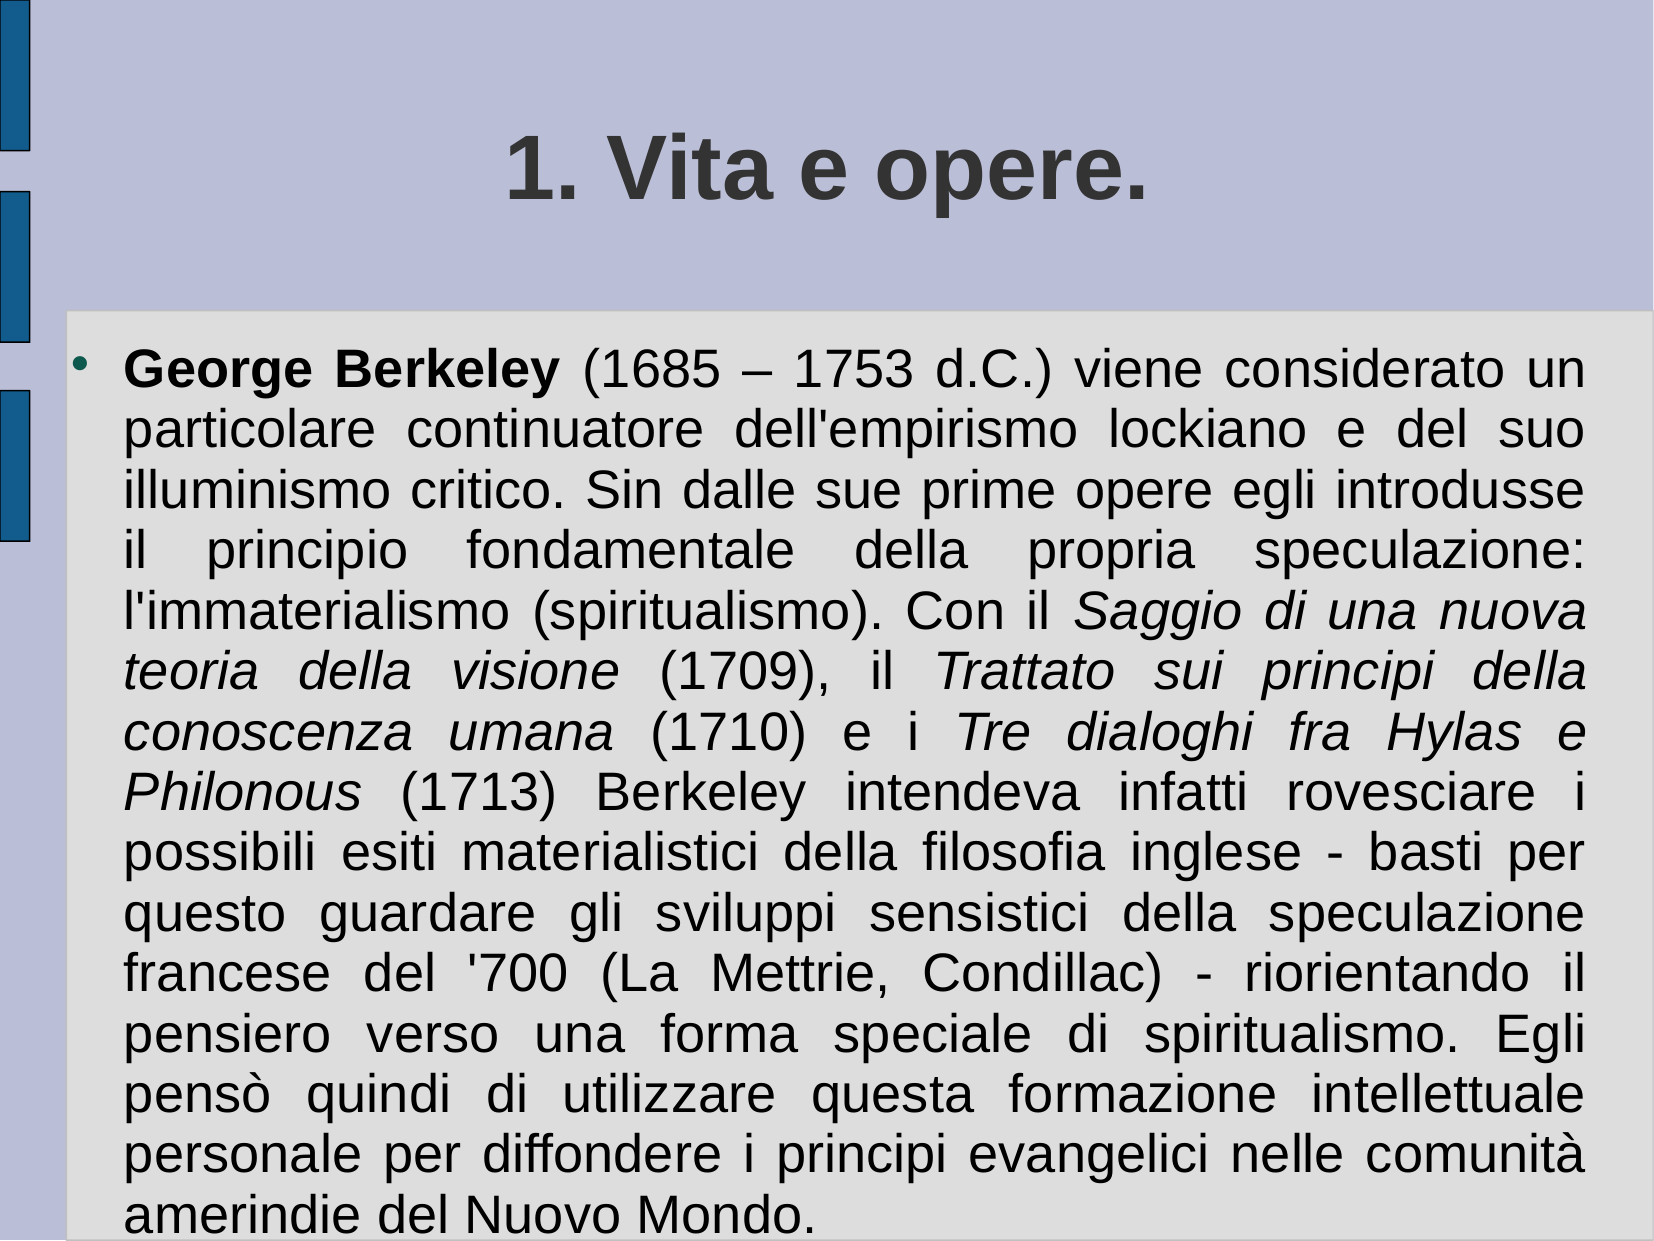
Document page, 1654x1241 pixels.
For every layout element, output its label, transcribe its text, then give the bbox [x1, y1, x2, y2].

list George Berkeley (1685 – 1753 d.C.) viene considerato un particolare continuatore dell'empirismo lockiano e del suo illuminismo critico. Sin dalle sue prime opere egli introdusse il principio fondamentale della propria speculazione: l'immaterialismo (spiritualismo). Con il Saggio di una nuova teoria della visione (1709), il Trattato sui principi della conoscenza umana (1710) e i Tre dialoghi fra Hylas e Philonous (1713) Berkeley intendeva infatti rovesciare i possibili esiti materialistici della filosofia inglese - basti per questo guardare gli sviluppi sensistici della speculazione francese del '700 (La Mettrie, Condillac) - riorientando il pensiero verso una forma speciale di spiritualismo. Egli pensò quindi di utilizzare questa formazione intellettuale personale per diffondere i principi evangelici nelle comunità amerindie del Nuovo Mondo. [53, 335, 1589, 1211]
title 1. Vita e opere. [121, 61, 1534, 269]
